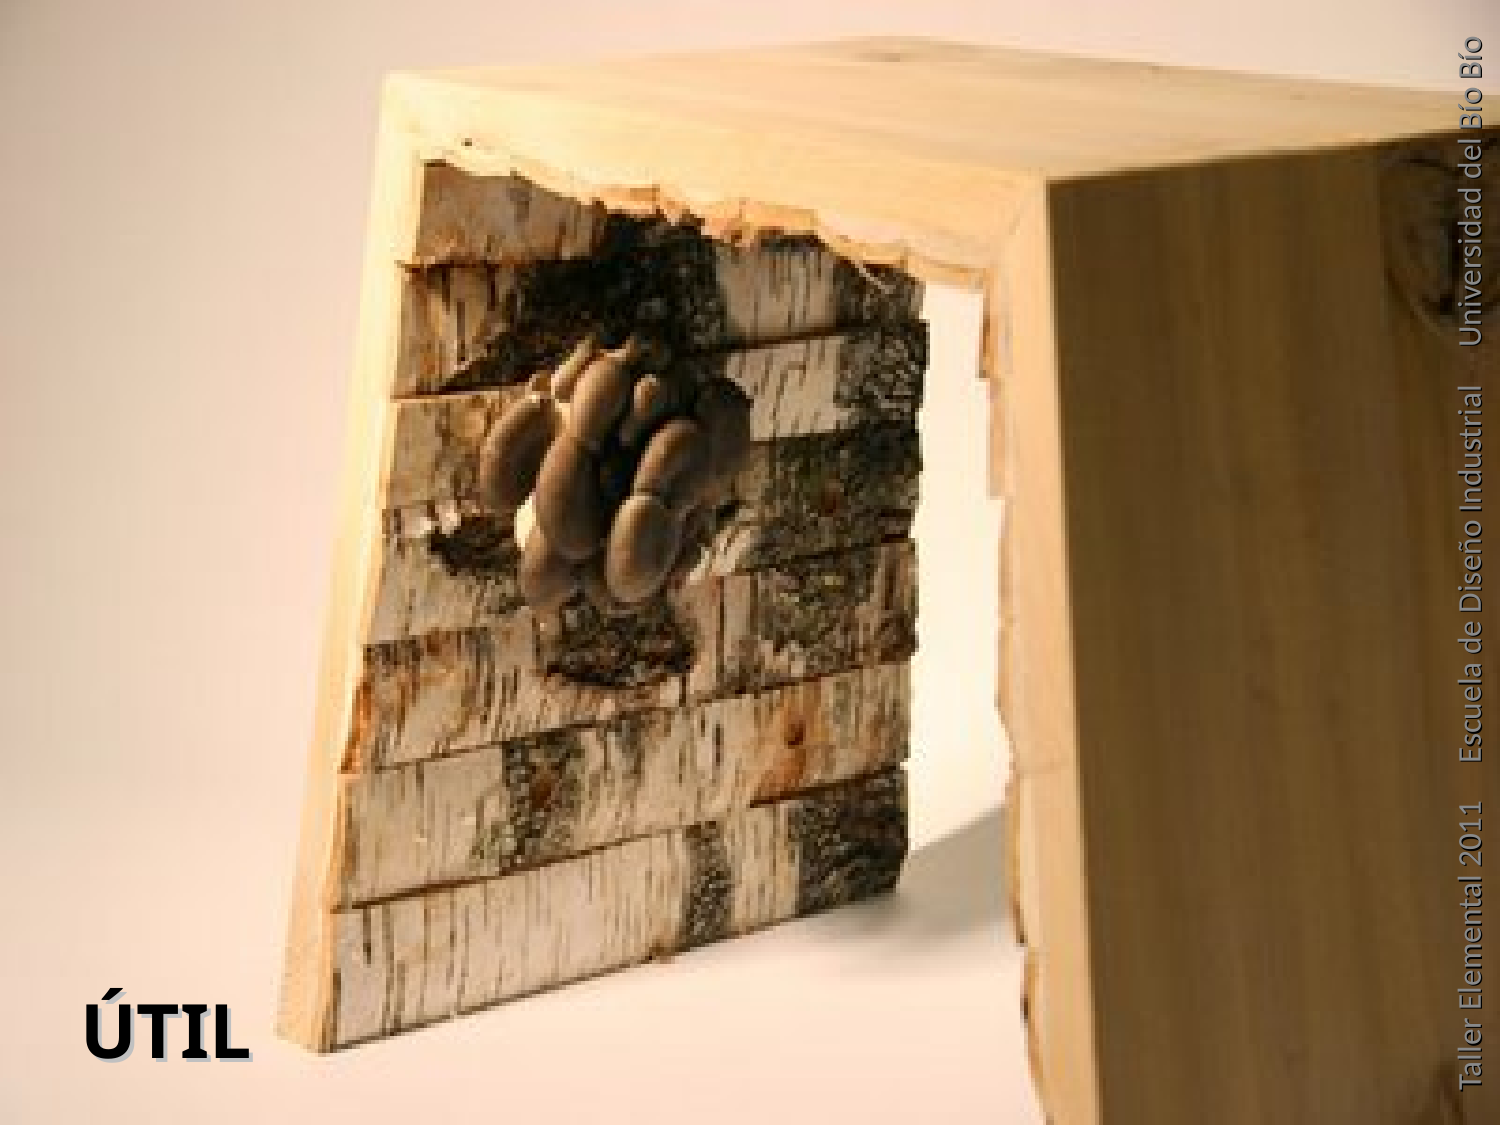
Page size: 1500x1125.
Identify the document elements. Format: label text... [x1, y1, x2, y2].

picture [0, 0, 1500, 1125]
text_box ÚTIL [64, 976, 762, 1083]
text_box Taller Elemental 2011 Escuela de Diseño Industrial Universidad del Bío Bío [1435, 0, 1500, 1106]
